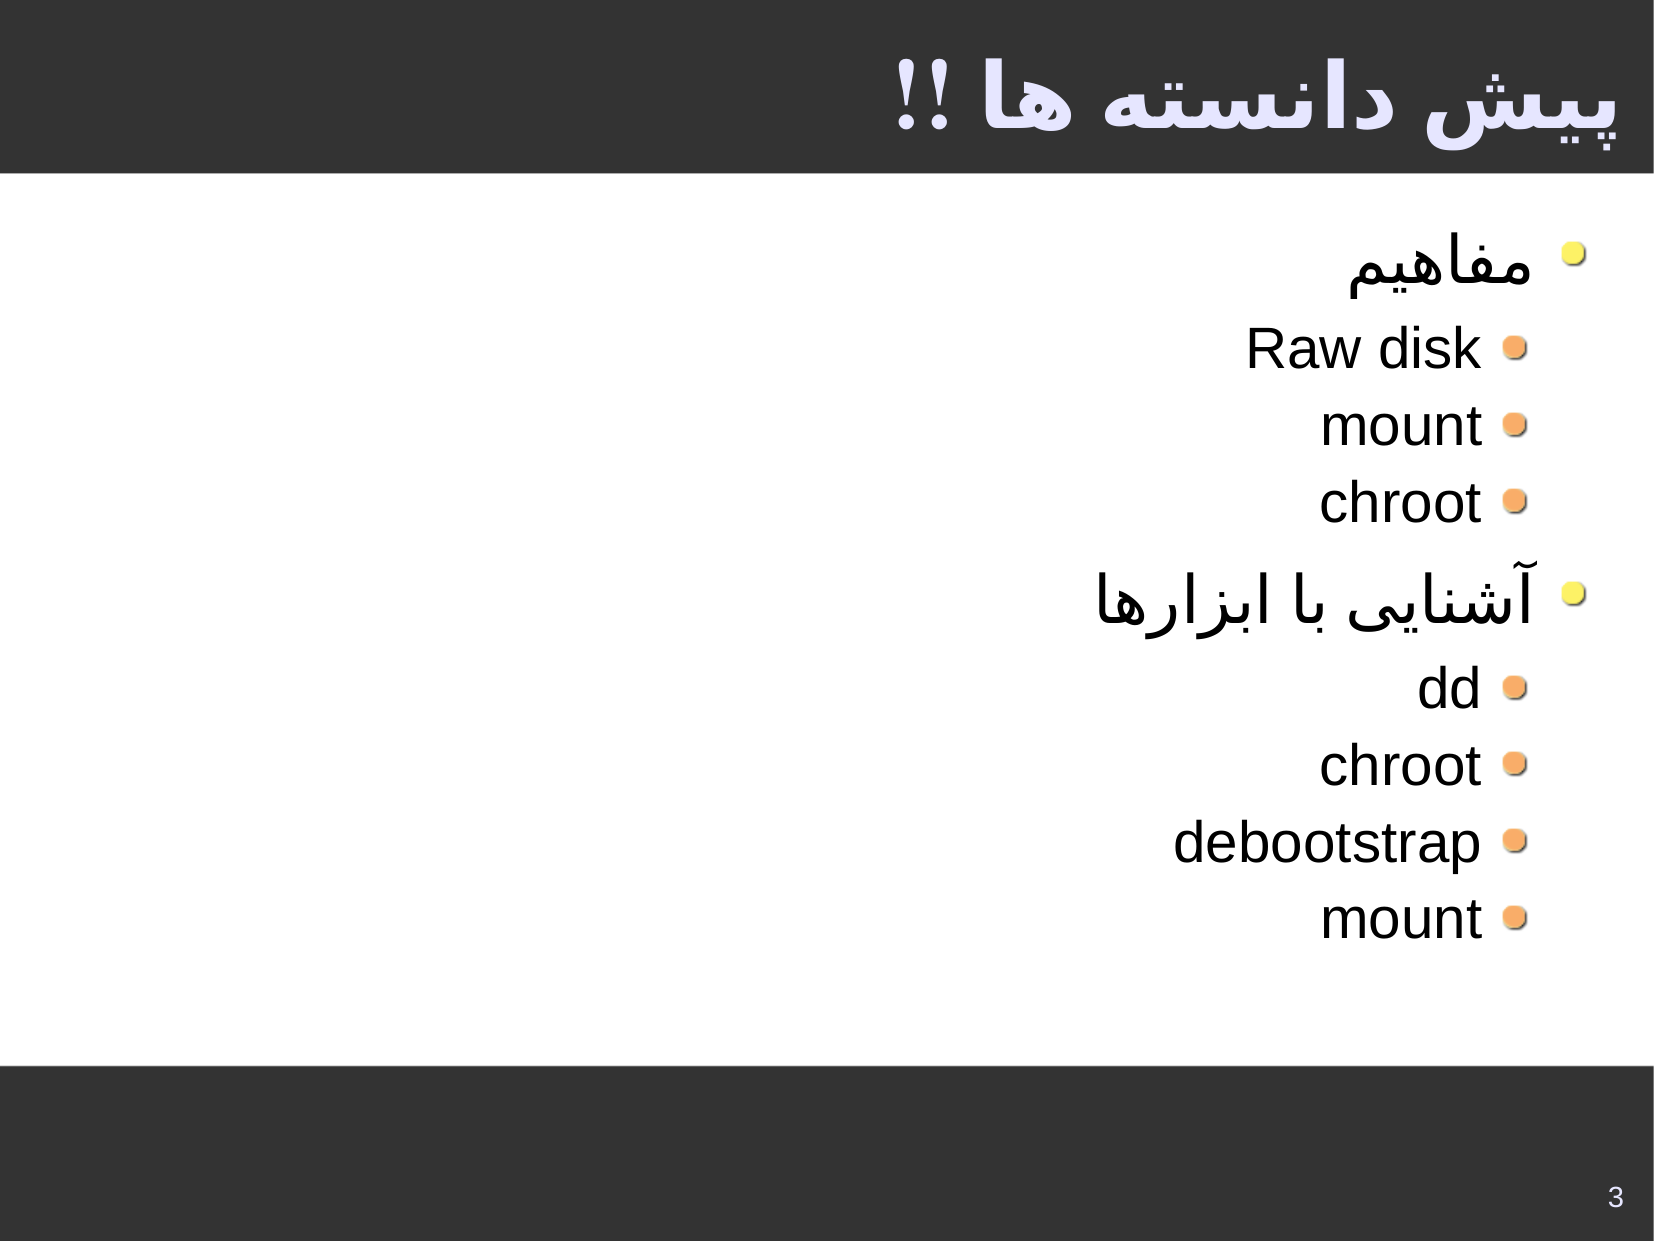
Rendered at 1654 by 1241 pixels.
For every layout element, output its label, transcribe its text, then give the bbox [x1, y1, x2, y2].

picture [0, 0, 1654, 1241]
list مفاهیم Raw disk mount chroot آشنایی با ابزارها dd chroot debootstrap mount [29, 206, 1625, 1038]
title پیش دانسته ها !! [29, 0, 1625, 193]
